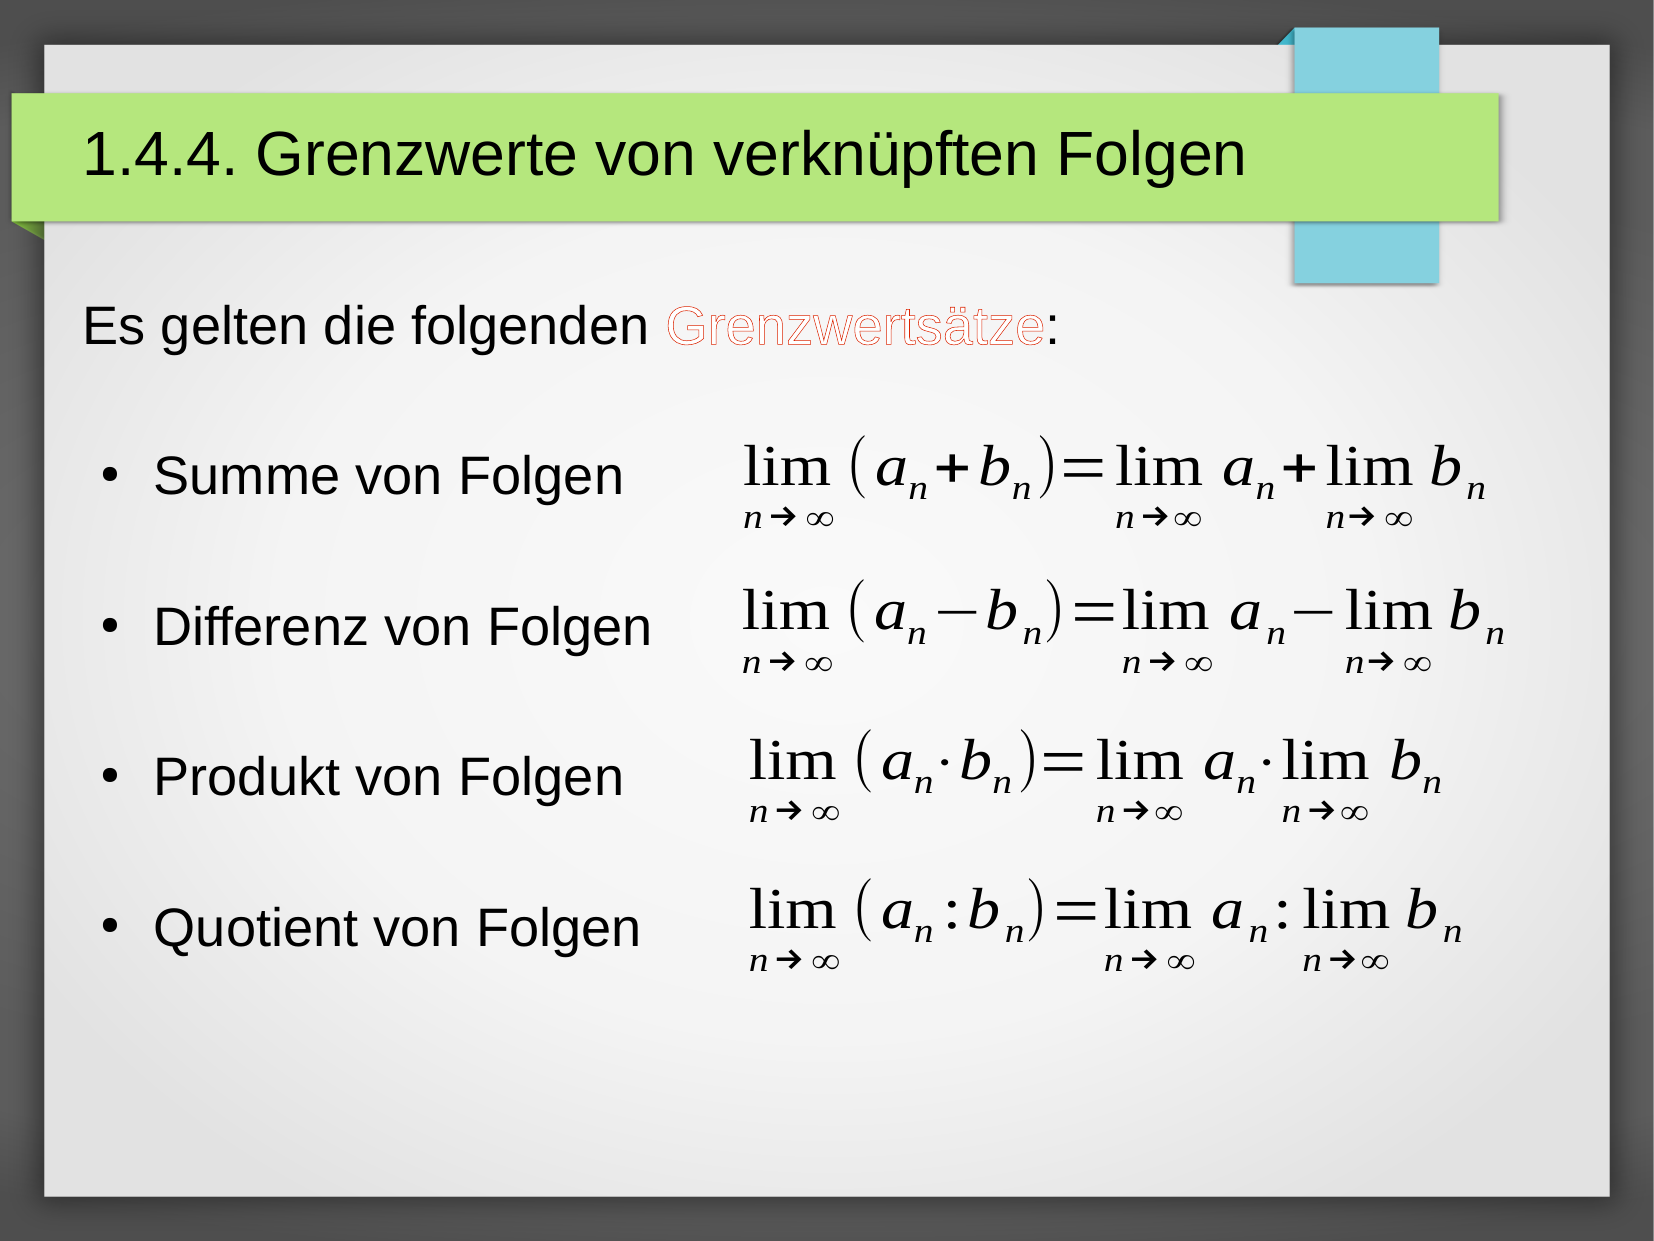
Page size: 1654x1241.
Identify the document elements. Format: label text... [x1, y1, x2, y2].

chart [732, 724, 1460, 830]
picture [0, 0, 1654, 1241]
chart [725, 575, 1521, 681]
chart [726, 430, 1502, 536]
title 1.4.4. Grenzwerte von verknüpften Folgen [82, 94, 1264, 213]
chart [732, 874, 1479, 979]
list Es gelten die folgenden Grenzwertsätze: Summe von Folgen Differenz von Folgen Produkt von Folgen Quotient von Folgen [82, 295, 1571, 1015]
